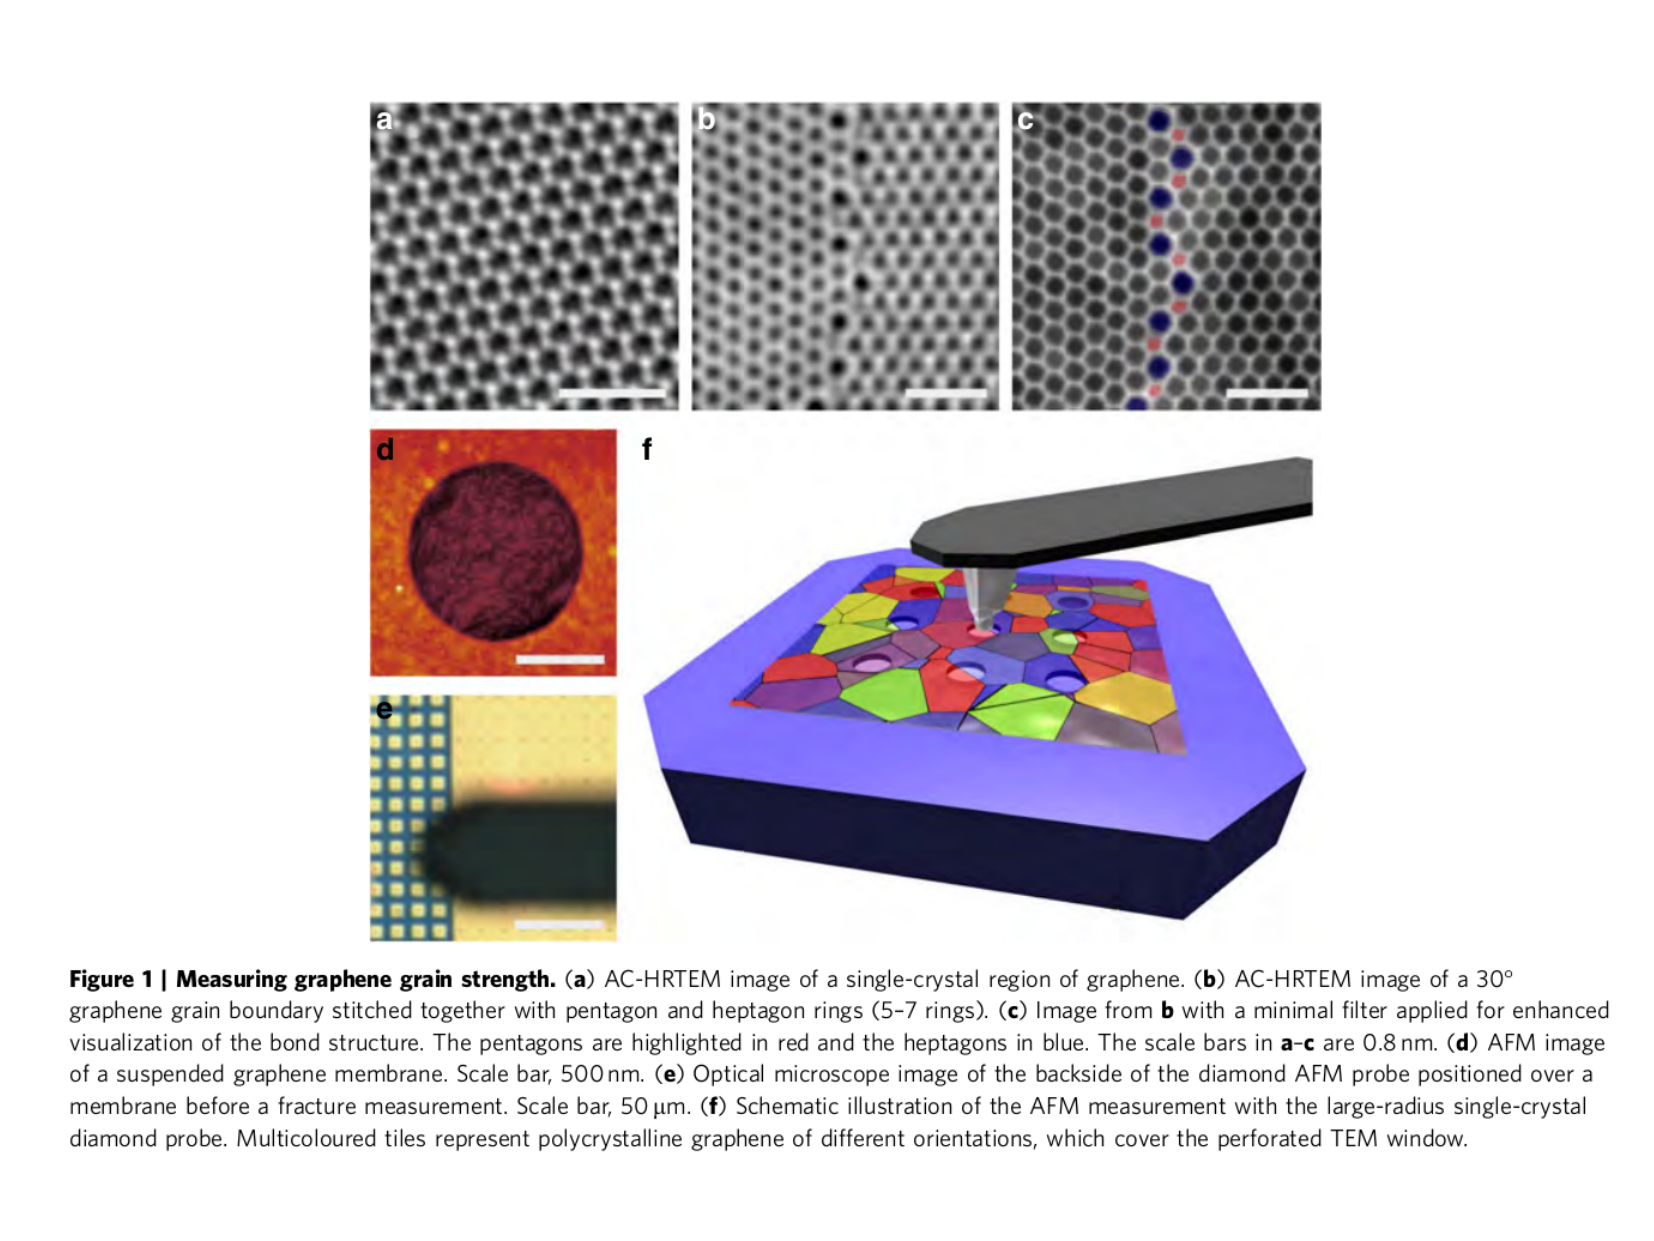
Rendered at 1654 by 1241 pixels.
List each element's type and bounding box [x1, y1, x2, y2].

picture [1, 80, 1654, 1162]
